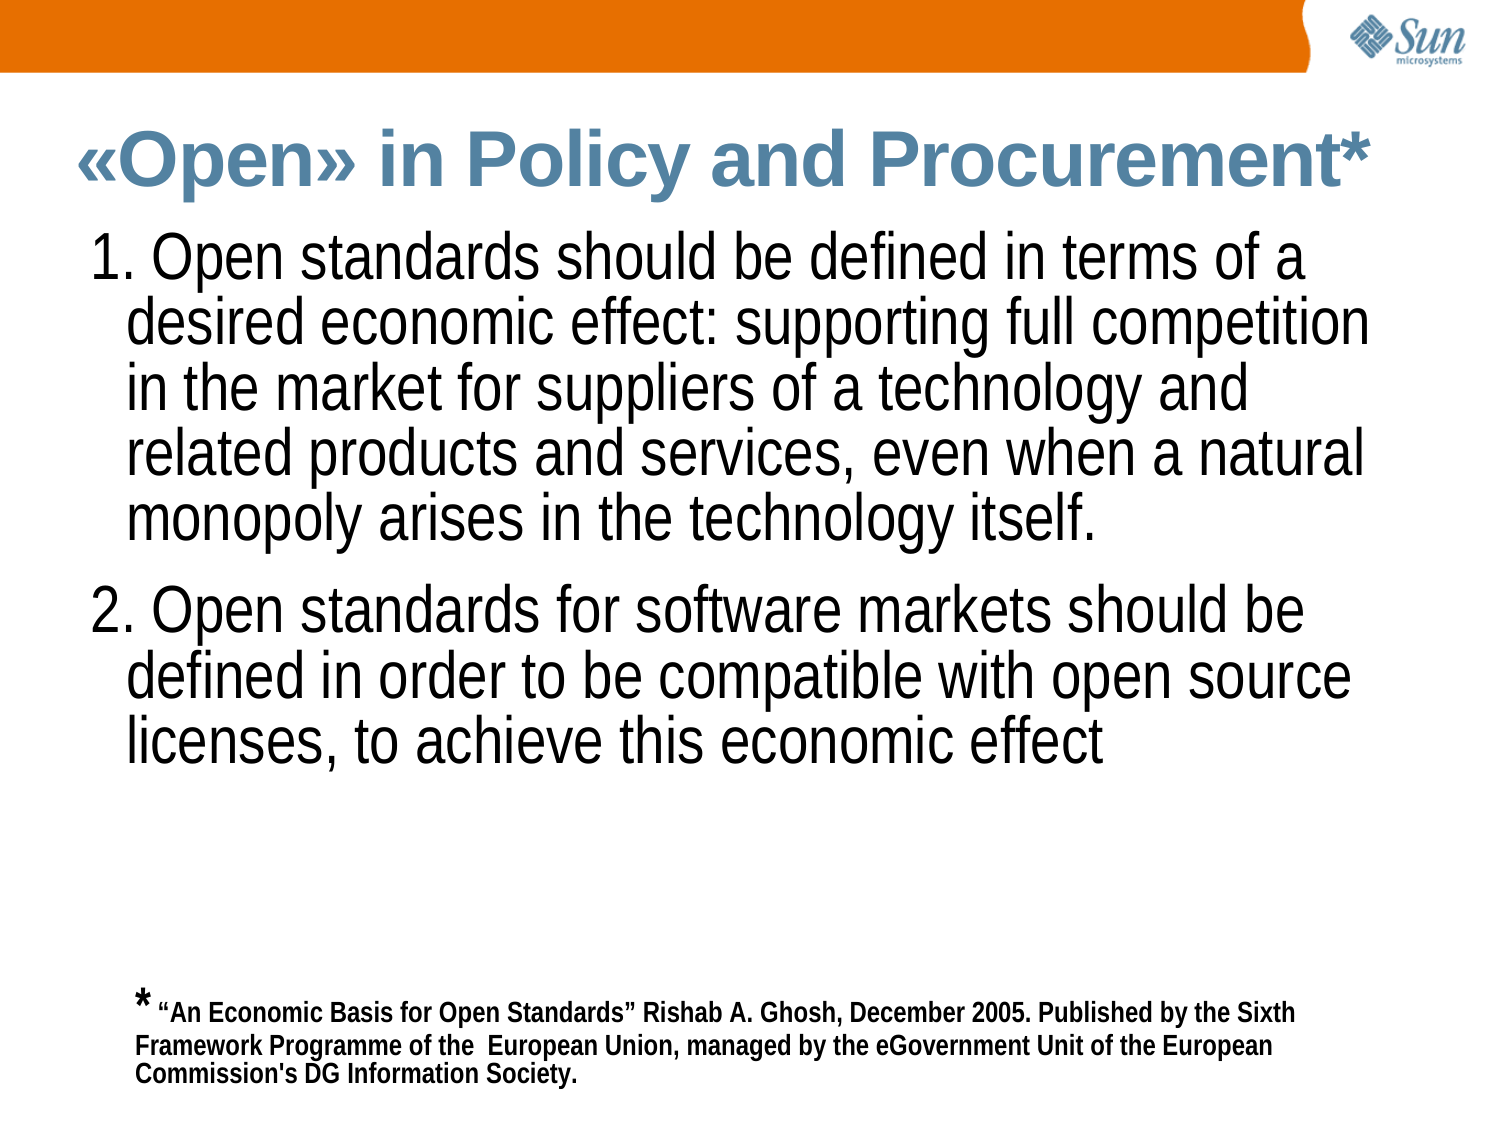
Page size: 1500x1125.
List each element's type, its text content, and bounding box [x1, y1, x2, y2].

list 1. Open standards should be defined in terms of a desired economic effect: supporting full competition in the market for suppliers of a technology and related products and services, even when a natural monopoly arises in the technology itself. 2. Open standards for software markets should be defined in order to be compatible with open source licenses, to achieve this economic effect [55, 227, 1392, 1086]
picture [0, 0, 1500, 75]
text_box * “An Economic Basis for Open Standards” Rishab A. Ghosh, December 2005. Published by the Sixth Framework Programme of the European Union, managed by the eGovernment Unit of the European Commission's DG Information Society. [135, 907, 1416, 1088]
title «Open» in Policy and Procurement* [75, 122, 1438, 292]
